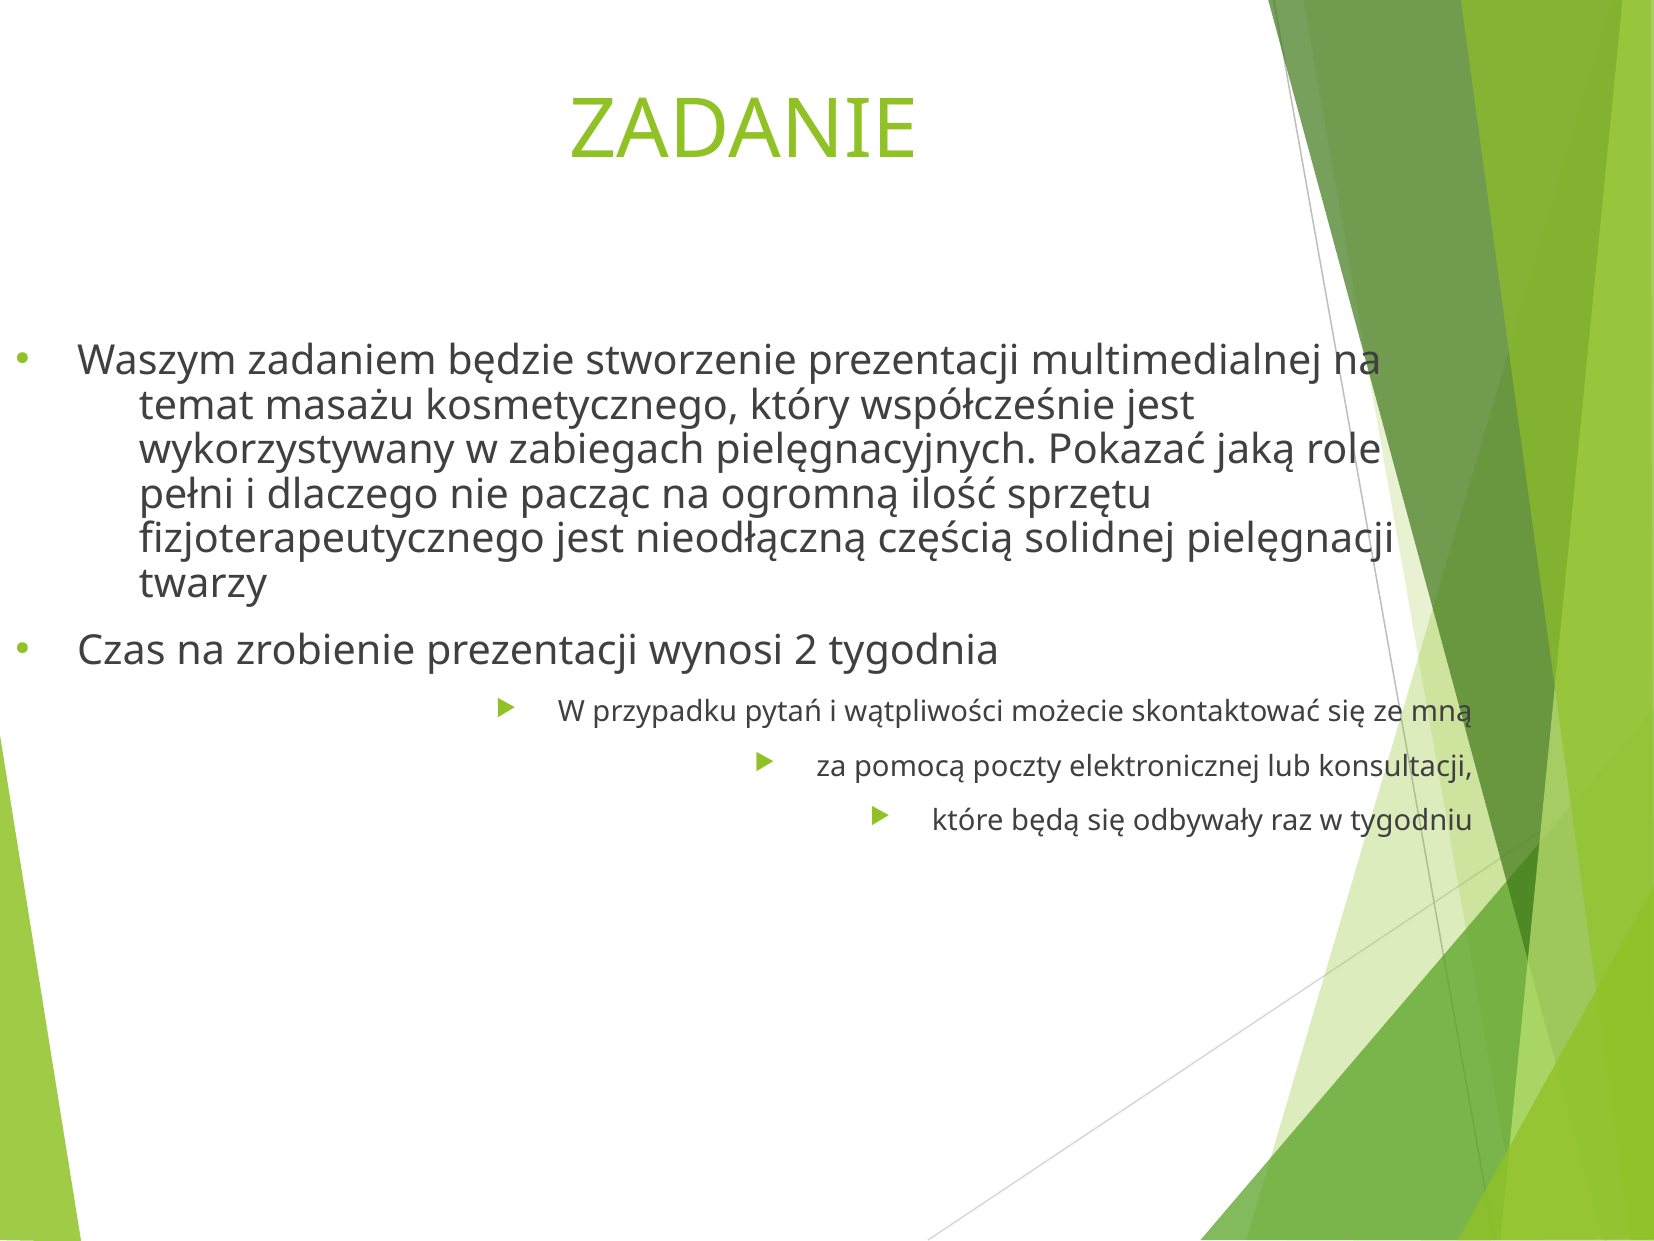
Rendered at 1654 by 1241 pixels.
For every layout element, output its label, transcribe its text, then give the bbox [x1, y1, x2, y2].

list Waszym zadaniem będzie stworzenie prezentacji multimedialnej na temat masażu kosmetycznego, który współcześnie jest wykorzystywany w zabiegach pielęgnacyjnych. Pokazać jaką role pełni i dlaczego nie pacząc na ogromną ilość sprzętu fizjoterapeutycznego jest nieodłączną częścią solidnej pielęgnacji twarzy Czas na zrobienie prezentacji wynosi 2 tygodnia W przypadku pytań i wątpliwości możecie skontaktować się ze mną za pomocą poczty elektronicznej lub konsultacji, które będą się odbywały raz w tygodniu [0, 331, 1489, 1140]
title ZADANIE [0, 66, 1489, 275]
